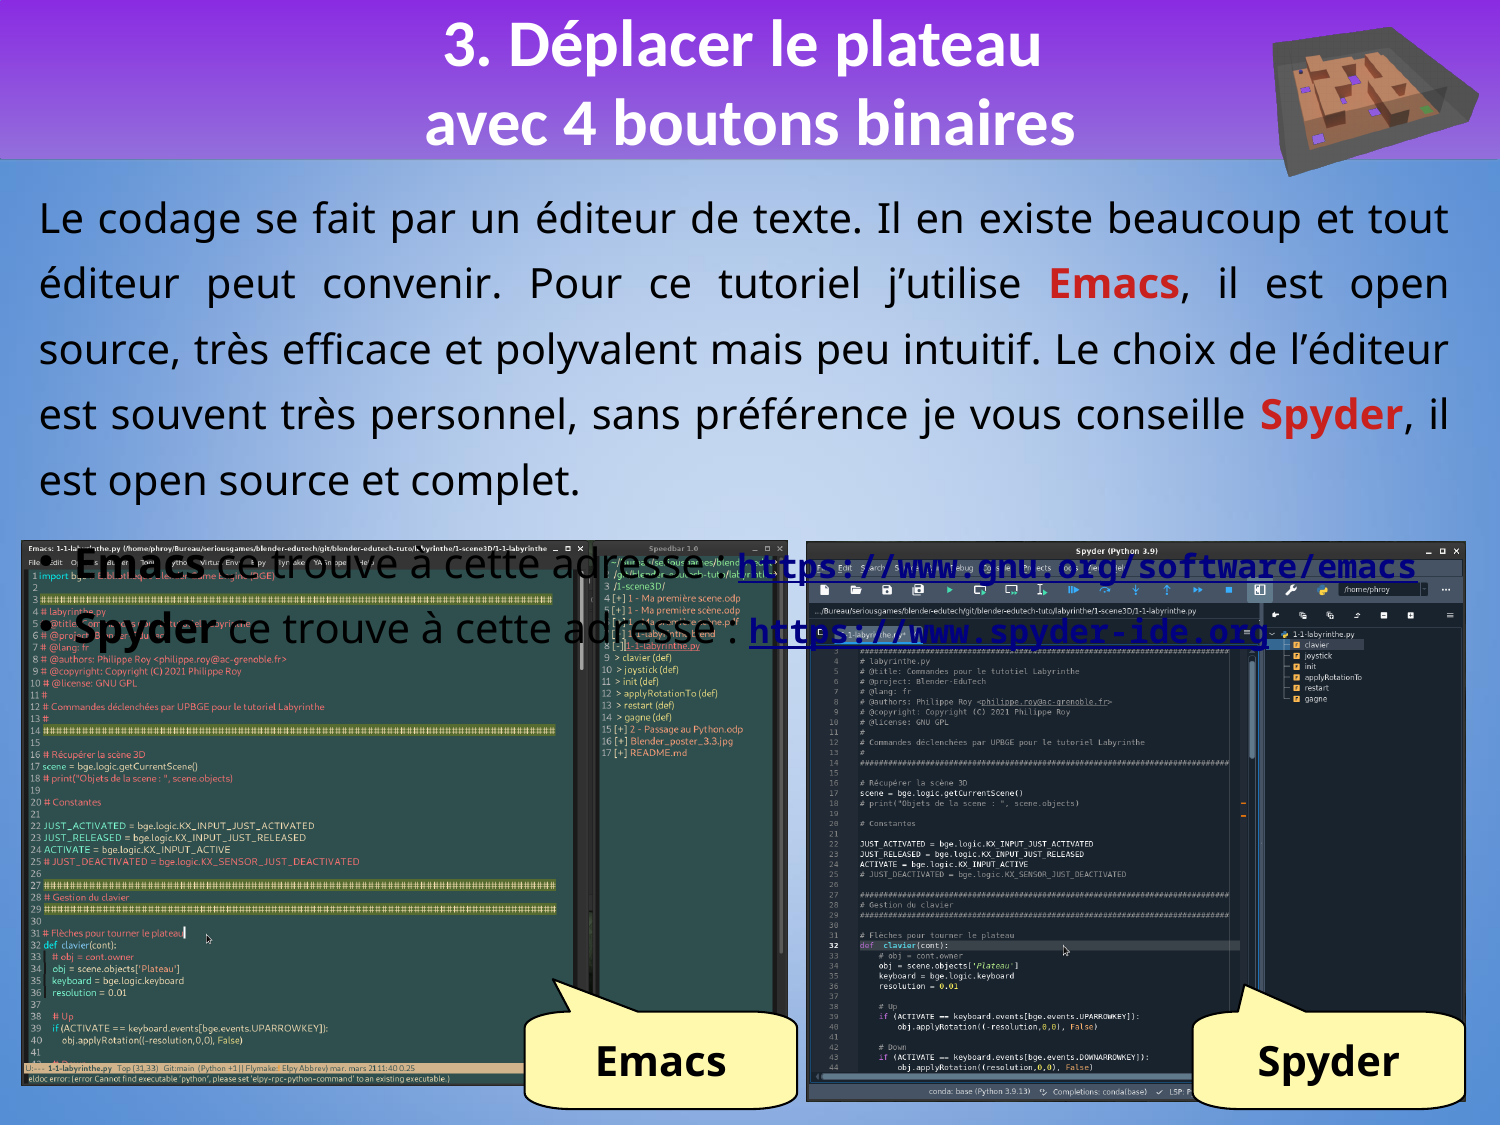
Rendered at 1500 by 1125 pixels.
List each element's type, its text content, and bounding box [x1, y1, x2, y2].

text_box Spyder [1192, 984, 1466, 1110]
text_box Le codage se fait par un éditeur de texte. Il en existe beaucoup et tout éditeur peut convenir. Pour ce tutoriel j’utilise Emacs, il est open source, très efficace et polyvalent mais peu intuitif. Le choix de l’éditeur est souvent très personnel, sans préférence je vous conseille Spyder, il est open source et complet. Emacs ce trouve à cette adresse : https://www.gnu.org/software/emacs Spyder ce trouve à cette adresse : https://www.spyder-ide.org [23, 172, 1465, 494]
text_box Emacs [524, 979, 798, 1110]
text_box 3. Déplacer le plateau avec 4 boutons binaires [0, 0, 1500, 159]
picture [0, 27, 1500, 1125]
